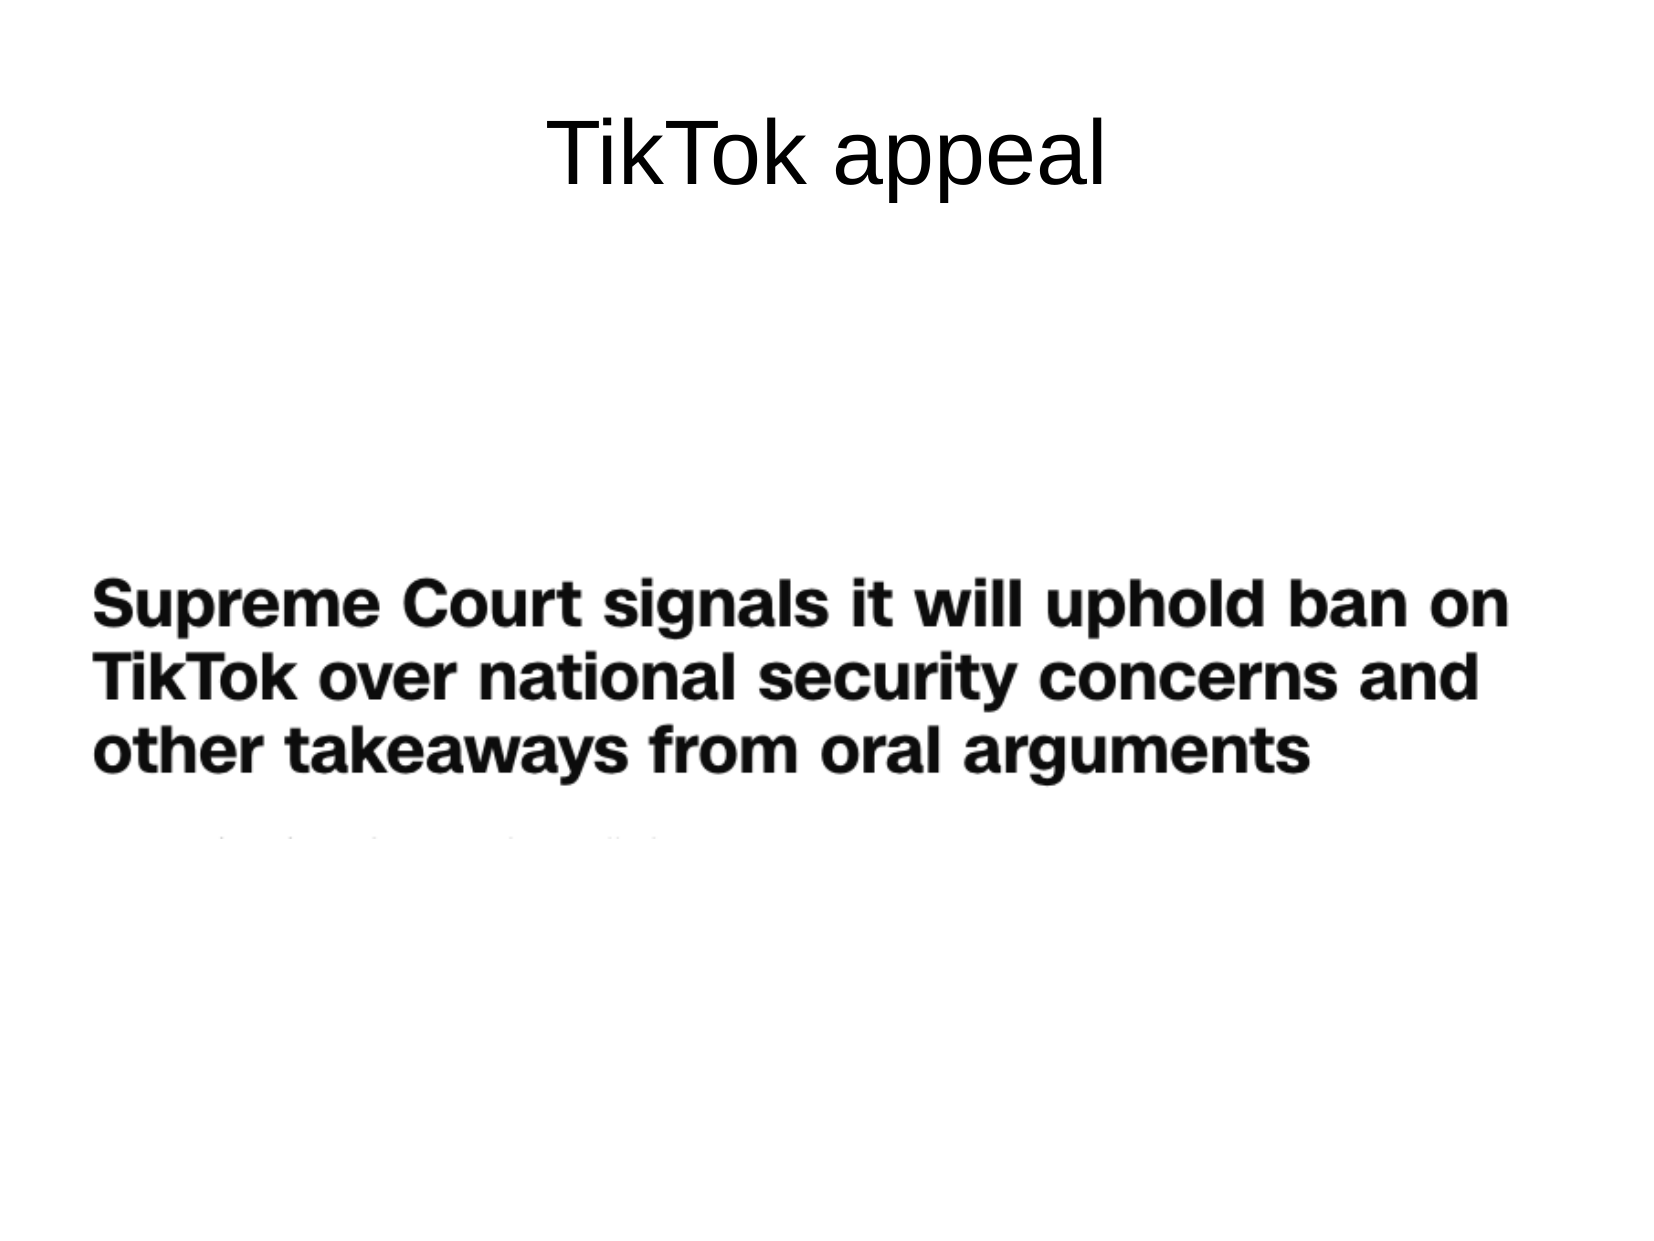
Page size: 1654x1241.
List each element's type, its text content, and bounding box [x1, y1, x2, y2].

picture [82, 559, 1571, 839]
title TikTok appeal [82, 49, 1571, 257]
